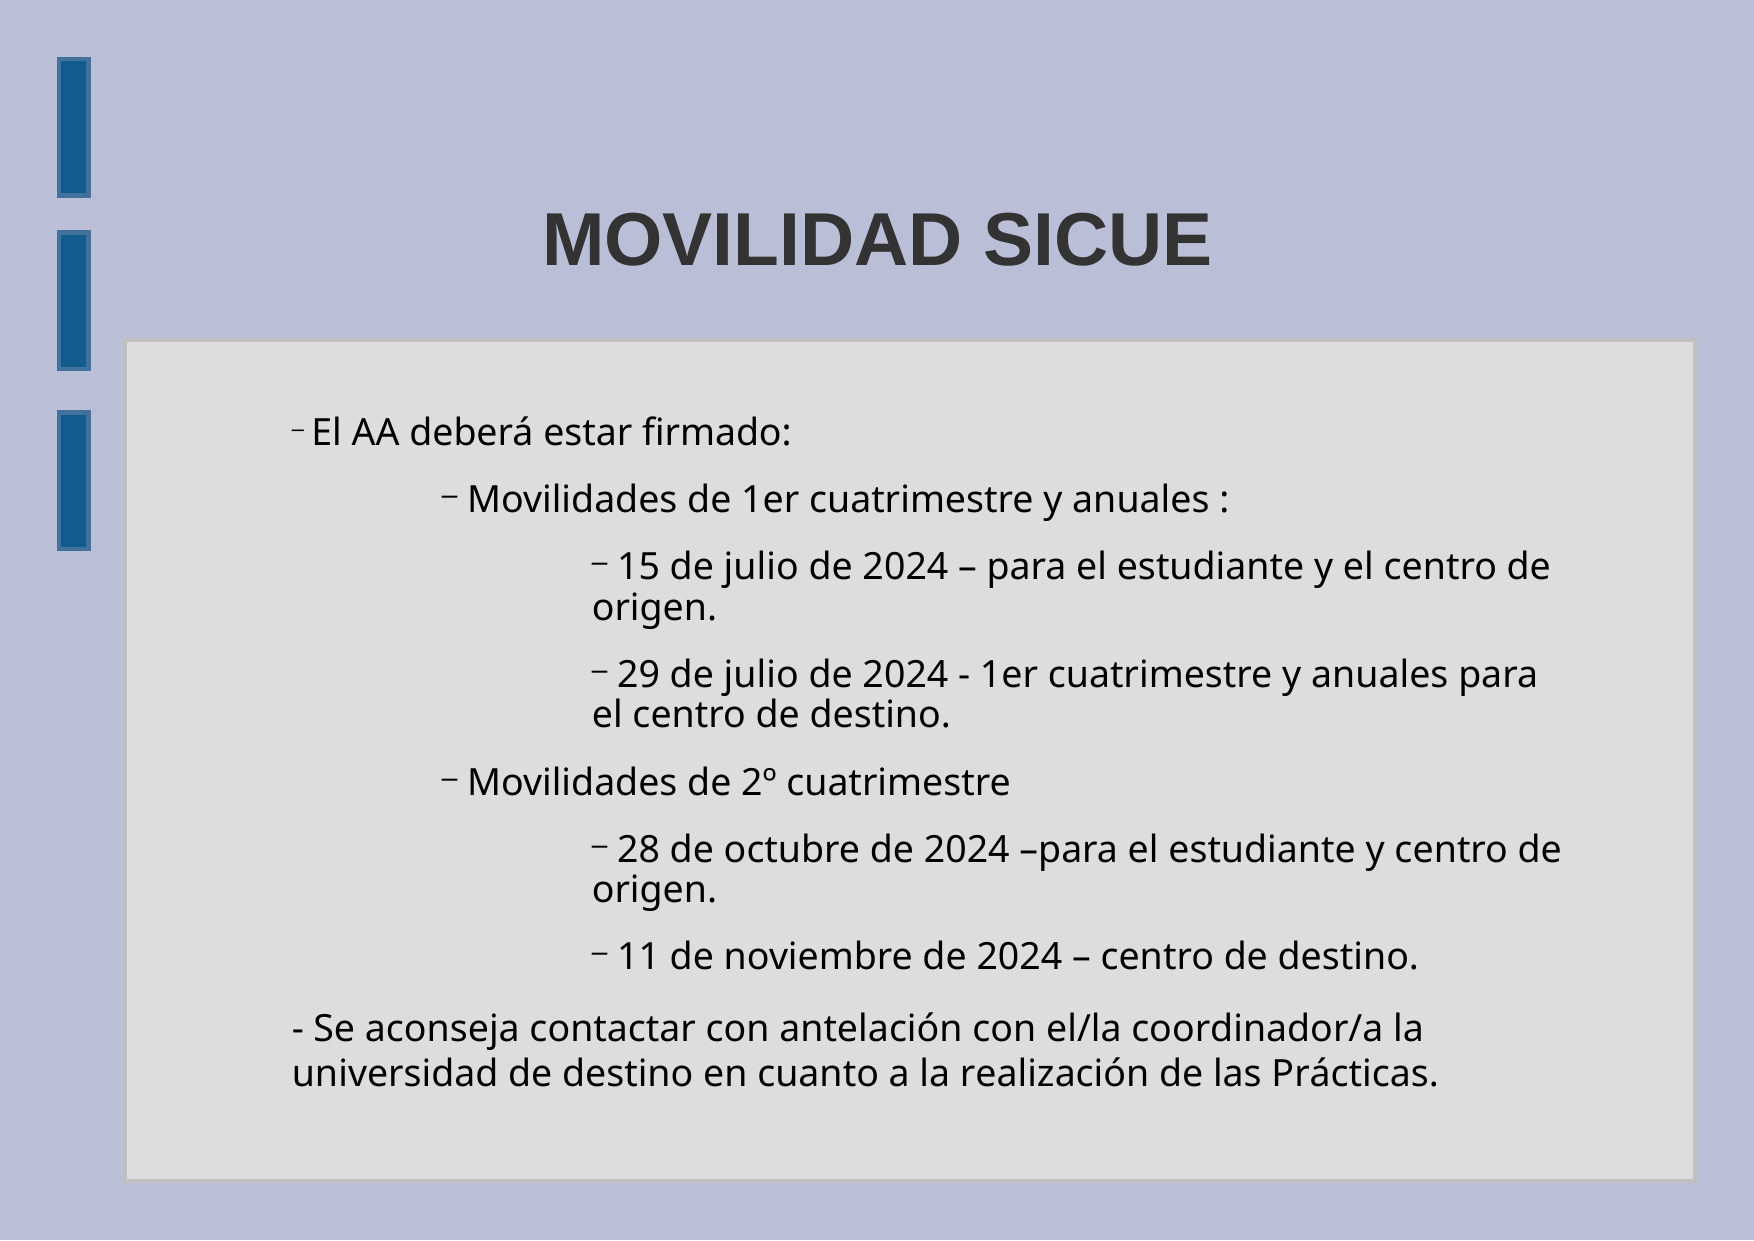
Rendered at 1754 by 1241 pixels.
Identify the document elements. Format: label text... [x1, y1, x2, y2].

text_box El AA deberá estar firmado: Movilidades de 1er cuatrimestre y anuales : 15 de julio de 2024 – para el estudiante y el centro de origen. 29 de julio de 2024 - 1er cuatrimestre y anuales para el centro de destino. Movilidades de 2º cuatrimestre 28 de octubre de 2024 –para el estudiante y centro de origen. 11 de noviembre de 2024 – centro de destino. - Se aconseja contactar con antelación con el/la coordinador/a la universidad de destino en cuanto a la realización de las Prácticas. [277, 406, 1592, 1102]
text_box MOVILIDAD SICUE [179, 141, 1577, 329]
